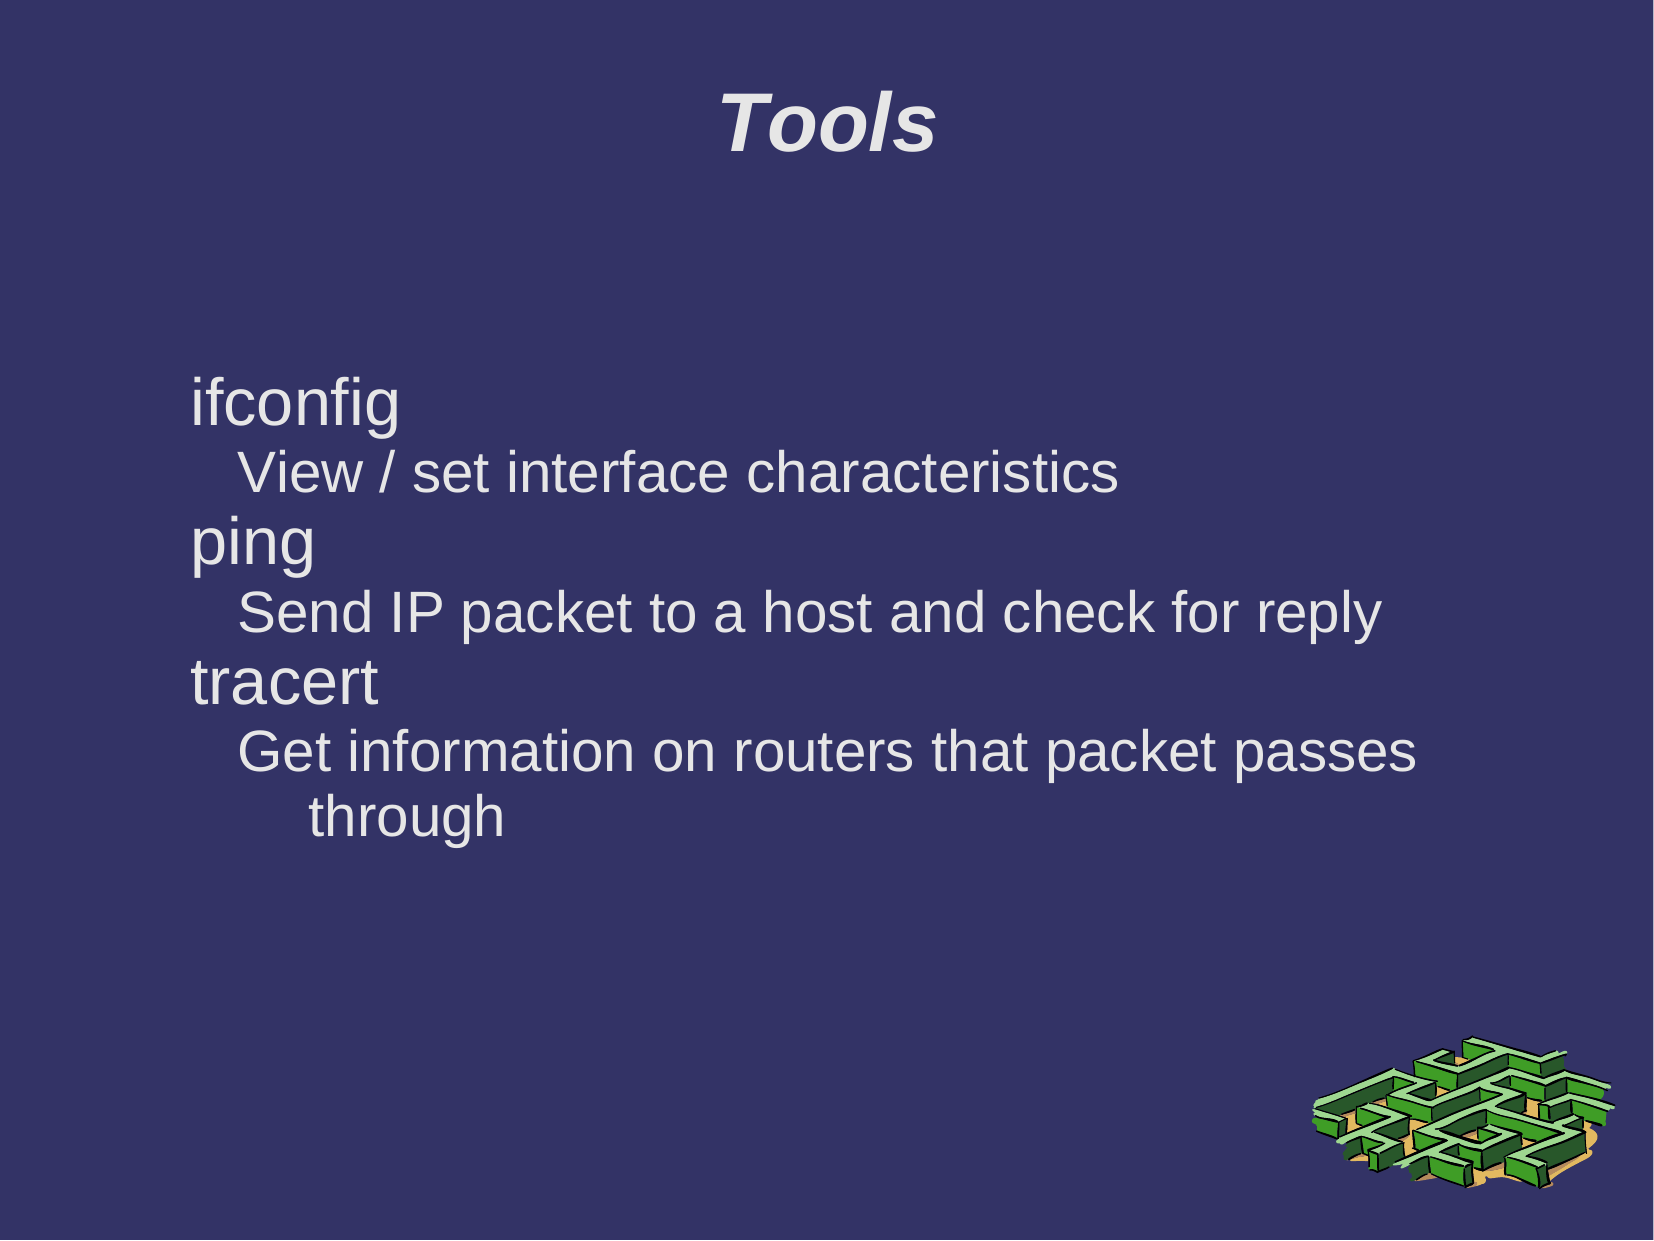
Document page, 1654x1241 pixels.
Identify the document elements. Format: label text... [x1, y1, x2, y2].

list ifconfig View / set interface characteristics ping Send IP packet to a host and check for reply tracert Get information on routers that packet passes through [178, 364, 1570, 1147]
title Tools [121, 19, 1534, 227]
